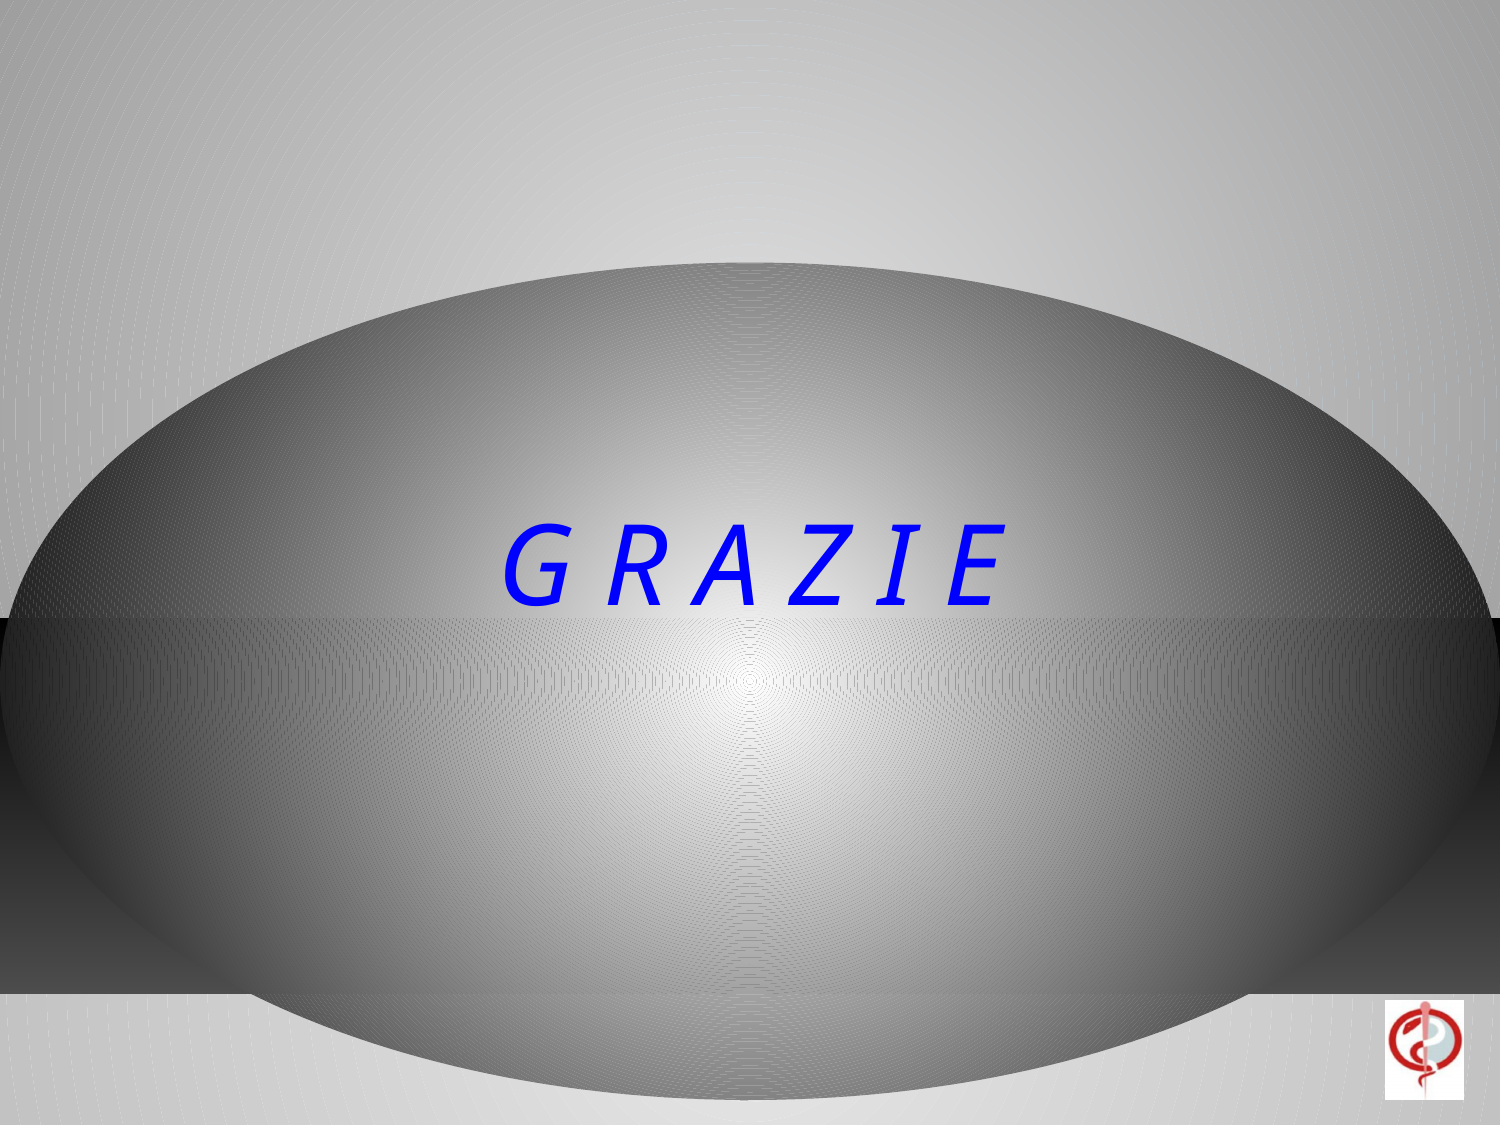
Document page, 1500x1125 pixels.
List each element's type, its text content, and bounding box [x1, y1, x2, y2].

text_box G R A Z I E [0, 485, 1500, 638]
picture [1385, 1000, 1464, 1100]
